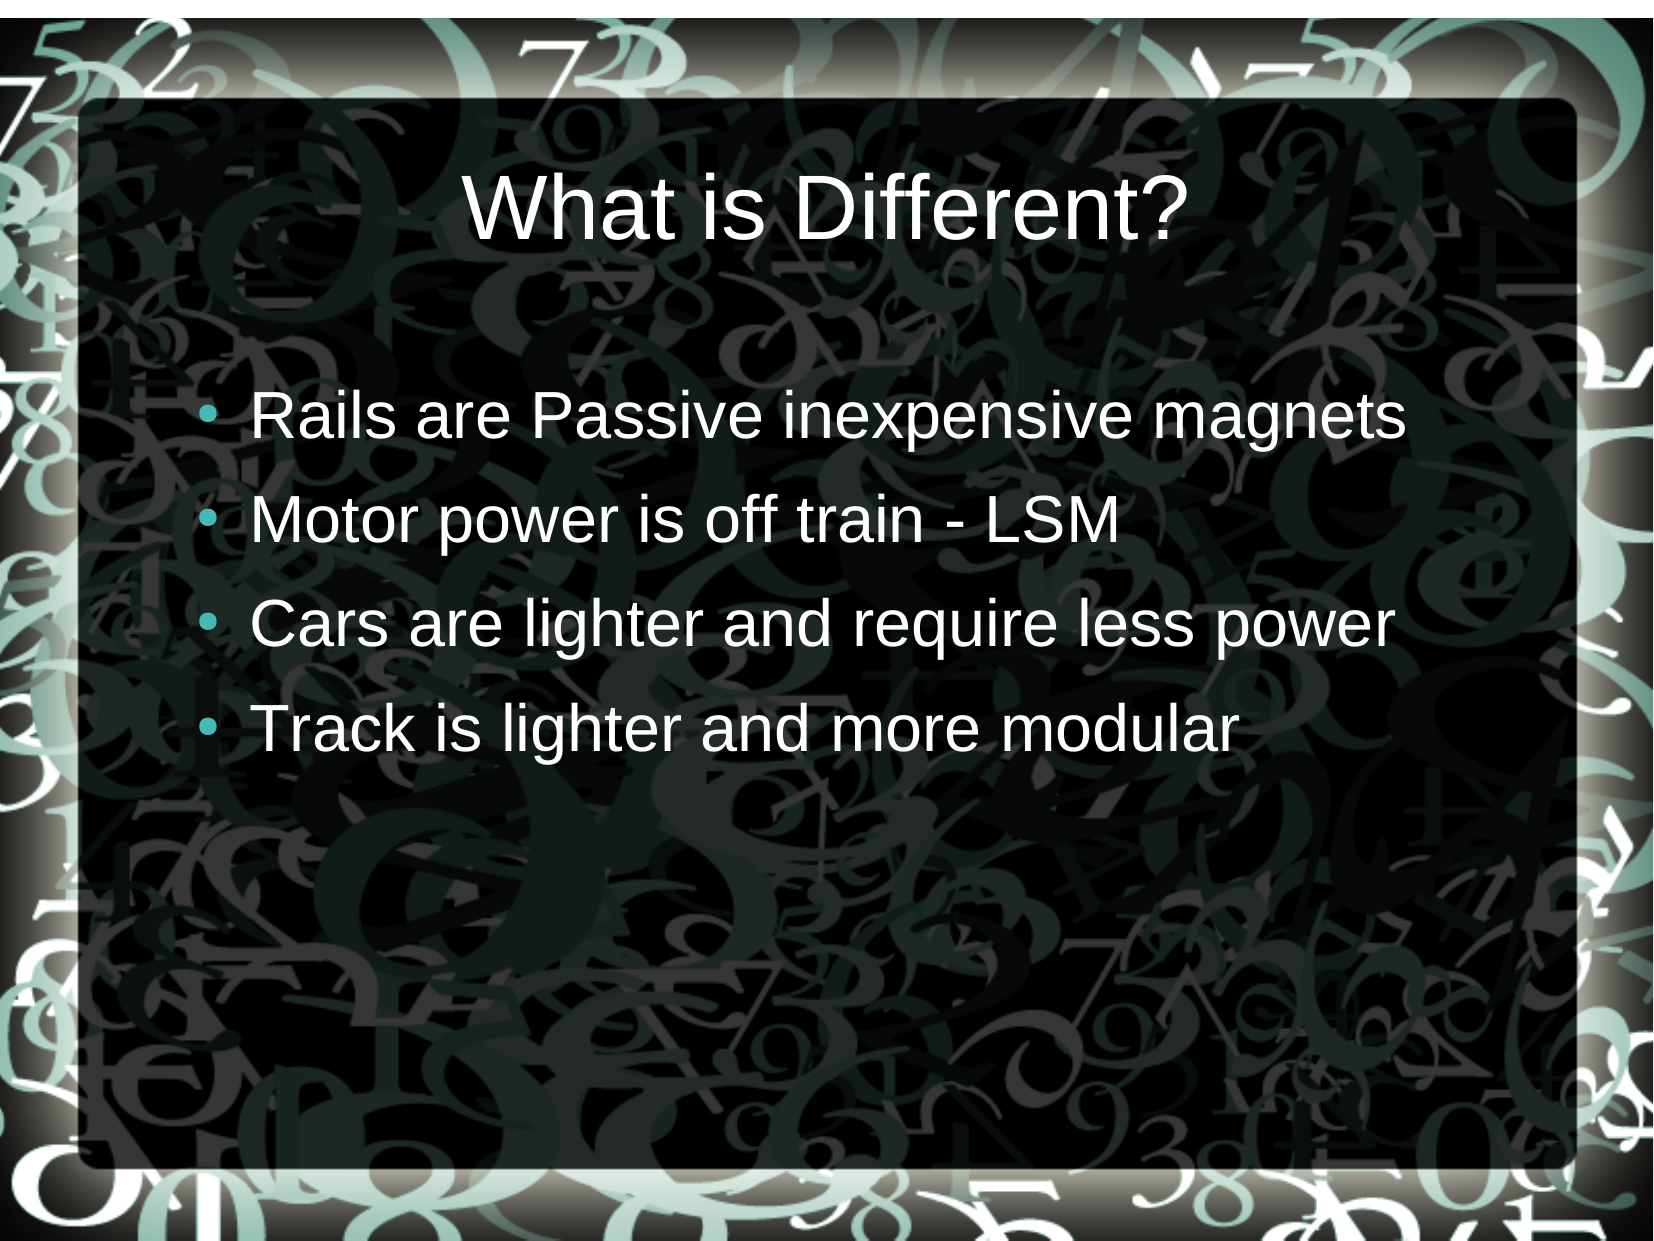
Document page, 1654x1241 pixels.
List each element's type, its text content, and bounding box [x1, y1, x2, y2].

title What is Different? [82, 105, 1571, 310]
list Rails are Passive inexpensive magnets Motor power is off train - LSM Cars are lighter and require less power Track is lighter and more modular [178, 377, 1569, 1148]
picture [0, 18, 1654, 1241]
